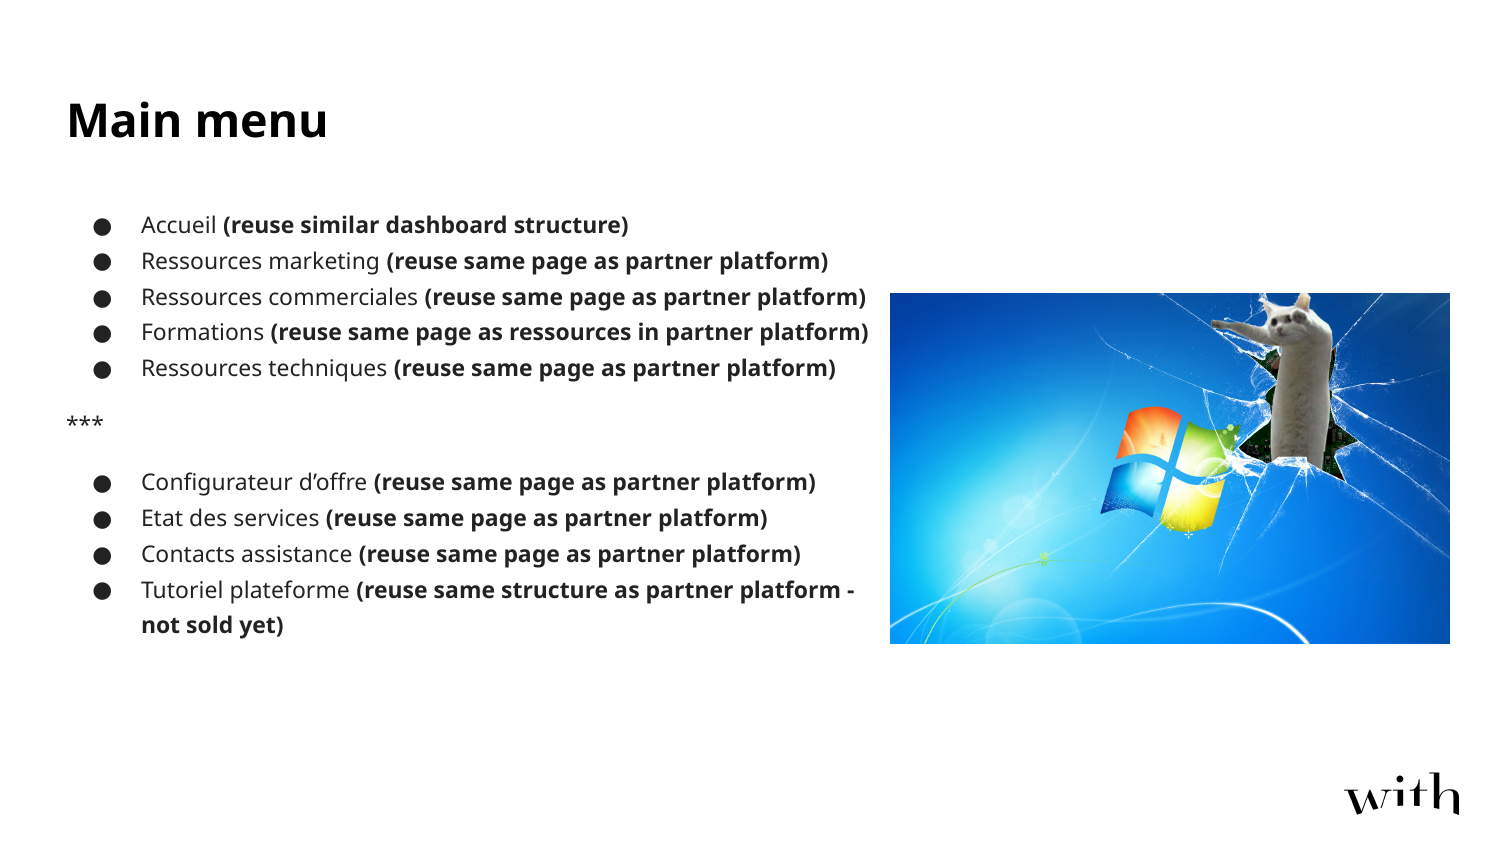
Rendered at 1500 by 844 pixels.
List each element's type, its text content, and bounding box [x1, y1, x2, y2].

picture [1306, 769, 1500, 816]
title Main menu [51, 72, 1449, 167]
picture [890, 293, 1450, 644]
list Accueil (reuse similar dashboard structure) Ressources marketing (reuse same page as partner platform) Ressources commerciales (reuse same page as partner platform) Formations (reuse same page as ressources in partner platform) Ressources techniques (reuse same page as partner platform) *** Configurateur d’offre (reuse same page as partner platform) Etat des services (reuse same page as partner platform) Contacts assistance (reuse same page as partner platform) Tutoriel plateforme (reuse same structure as partner platform - not sold yet) [51, 189, 891, 750]
